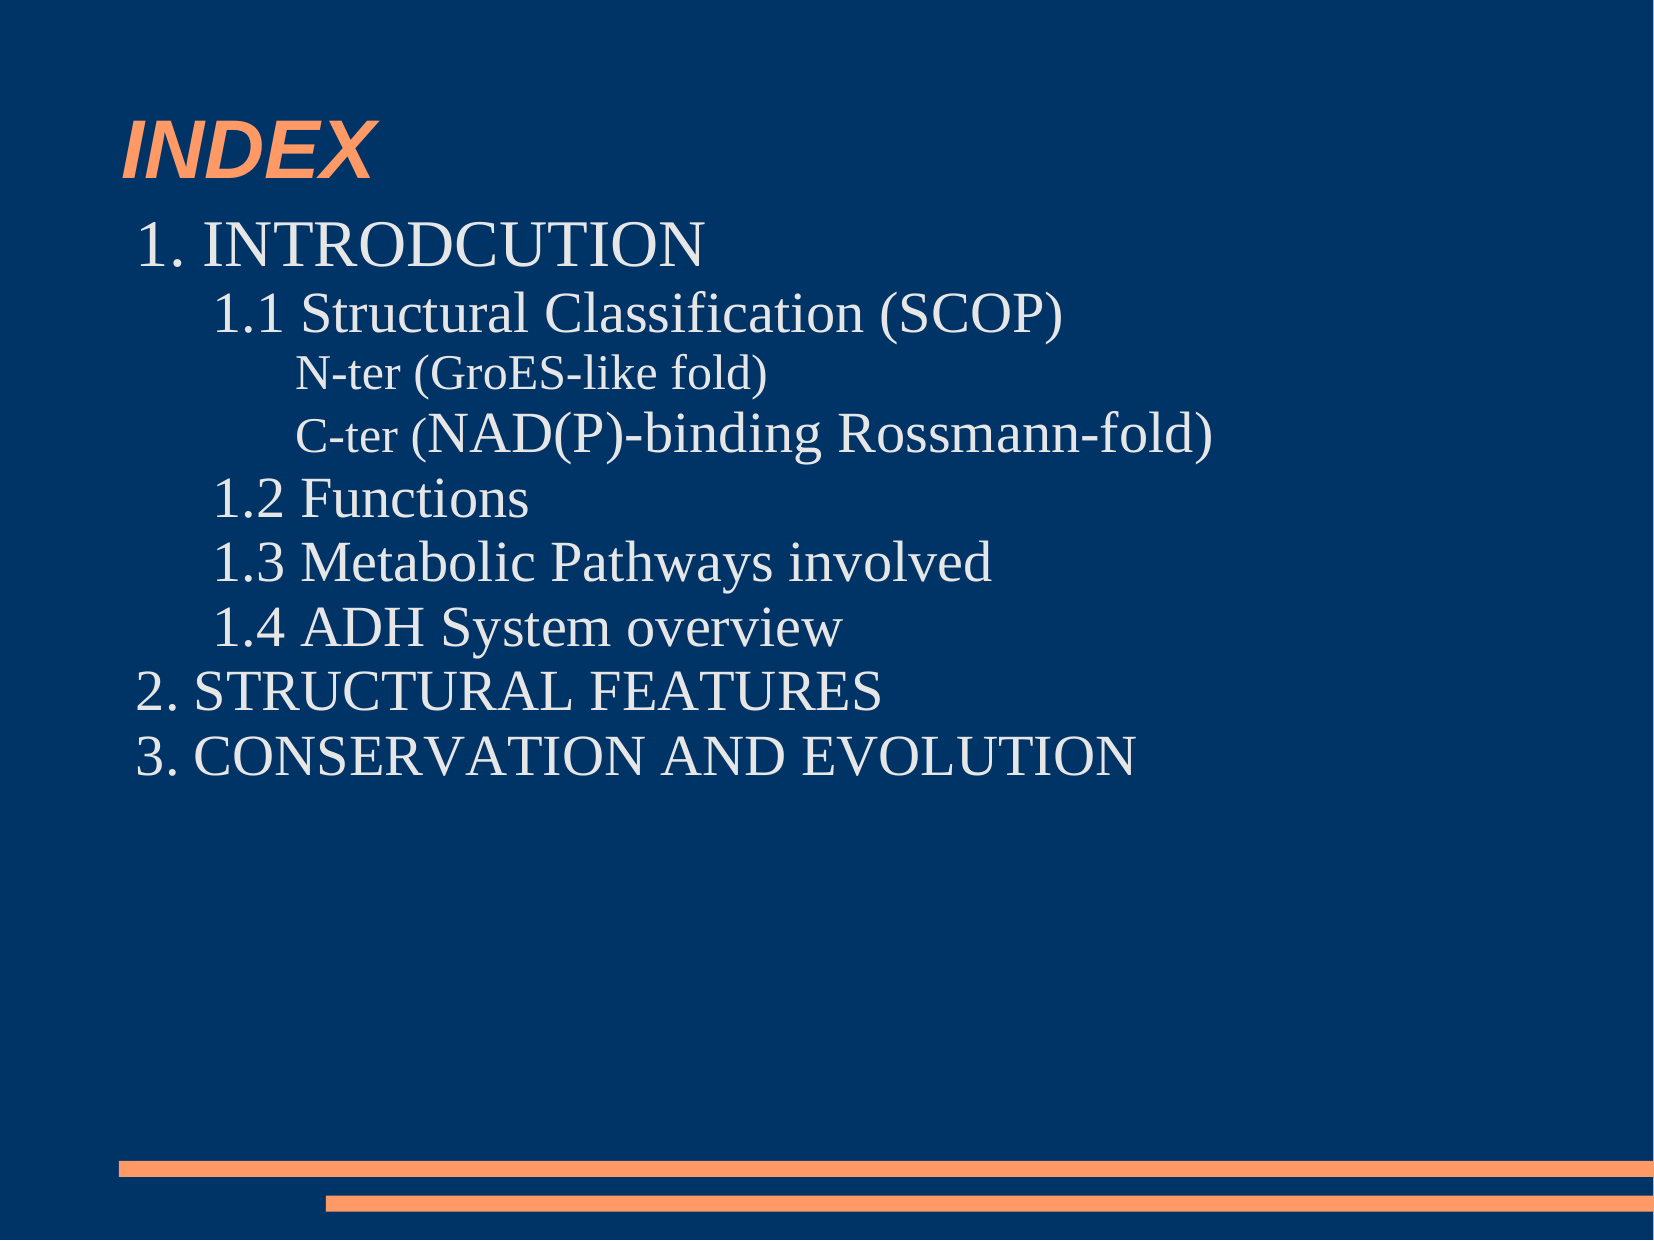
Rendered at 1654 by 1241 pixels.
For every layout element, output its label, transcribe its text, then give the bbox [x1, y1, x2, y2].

title INDEX [121, 46, 1534, 206]
list 1. INTRODCUTION 1.1 Structural Classification (SCOP) N-ter (GroES-like fold) C-ter (NAD(P)-binding Rossmann-fold) 1.2 Functions 1.3 Metabolic Pathways involved 1.4 ADH System overview 2. STRUCTURAL FEATURES 3. CONSERVATION AND EVOLUTION [118, 206, 1558, 1017]
